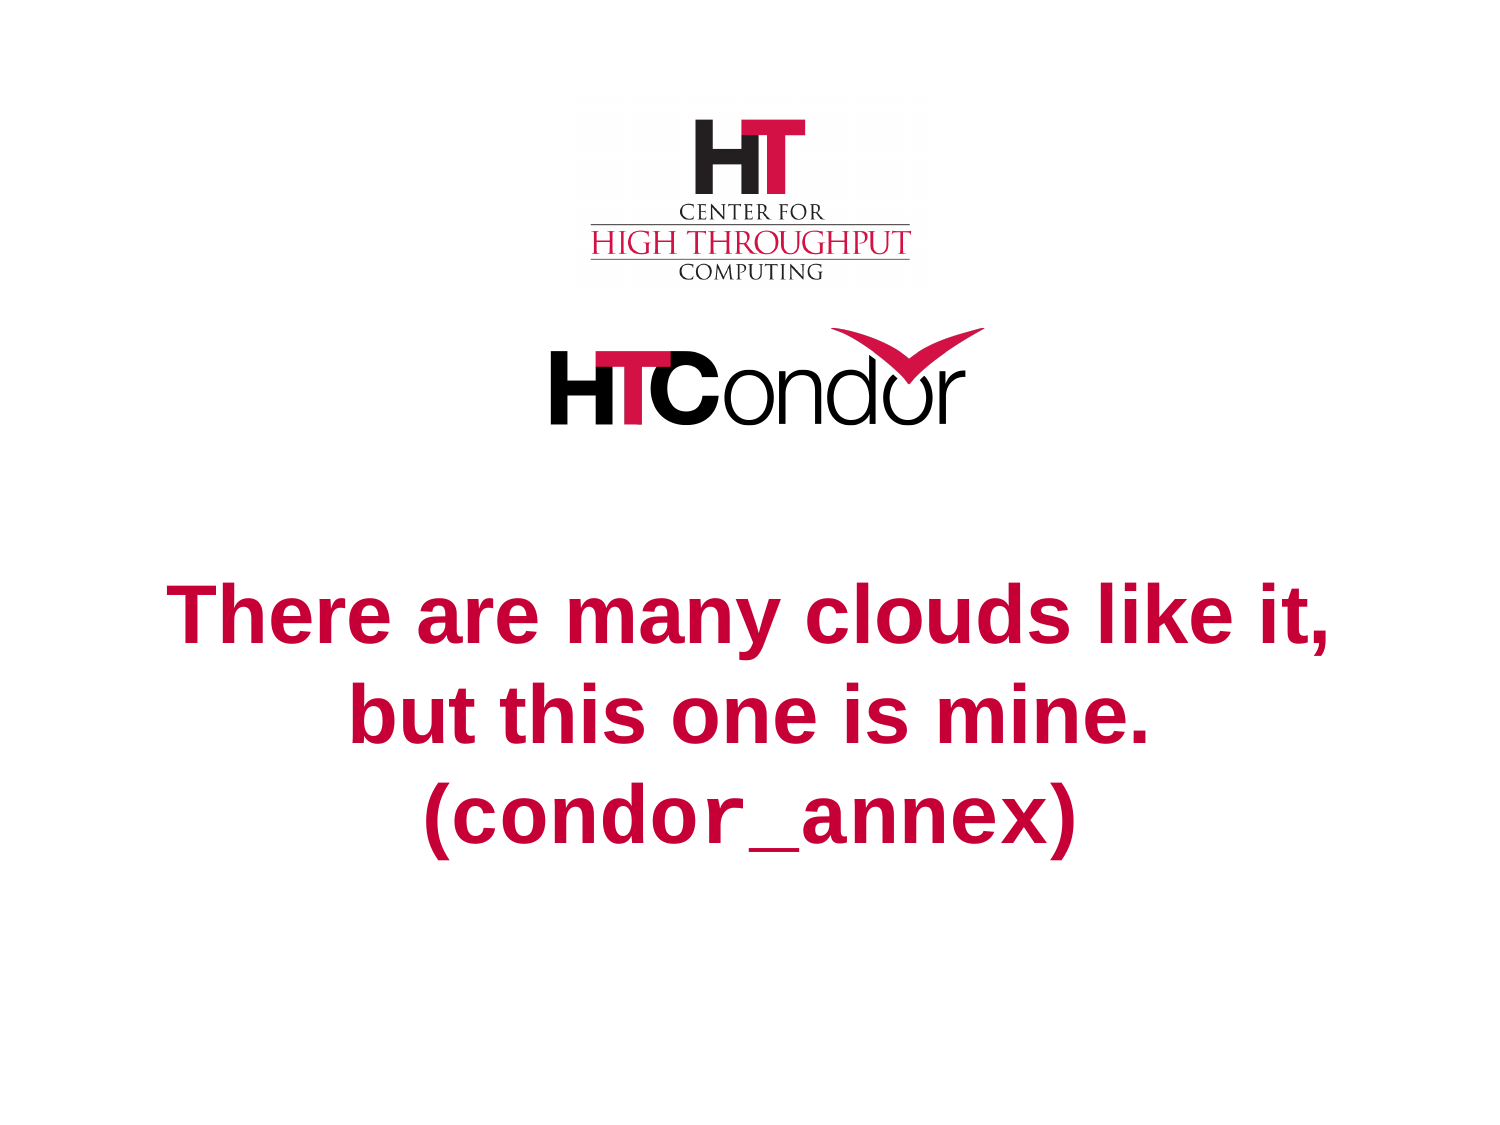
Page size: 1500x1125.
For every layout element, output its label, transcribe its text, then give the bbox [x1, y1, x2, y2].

picture [545, 326, 990, 432]
picture [568, 95, 932, 302]
title There are many clouds like it, but this one is mine. (condor_annex) [112, 510, 1388, 911]
